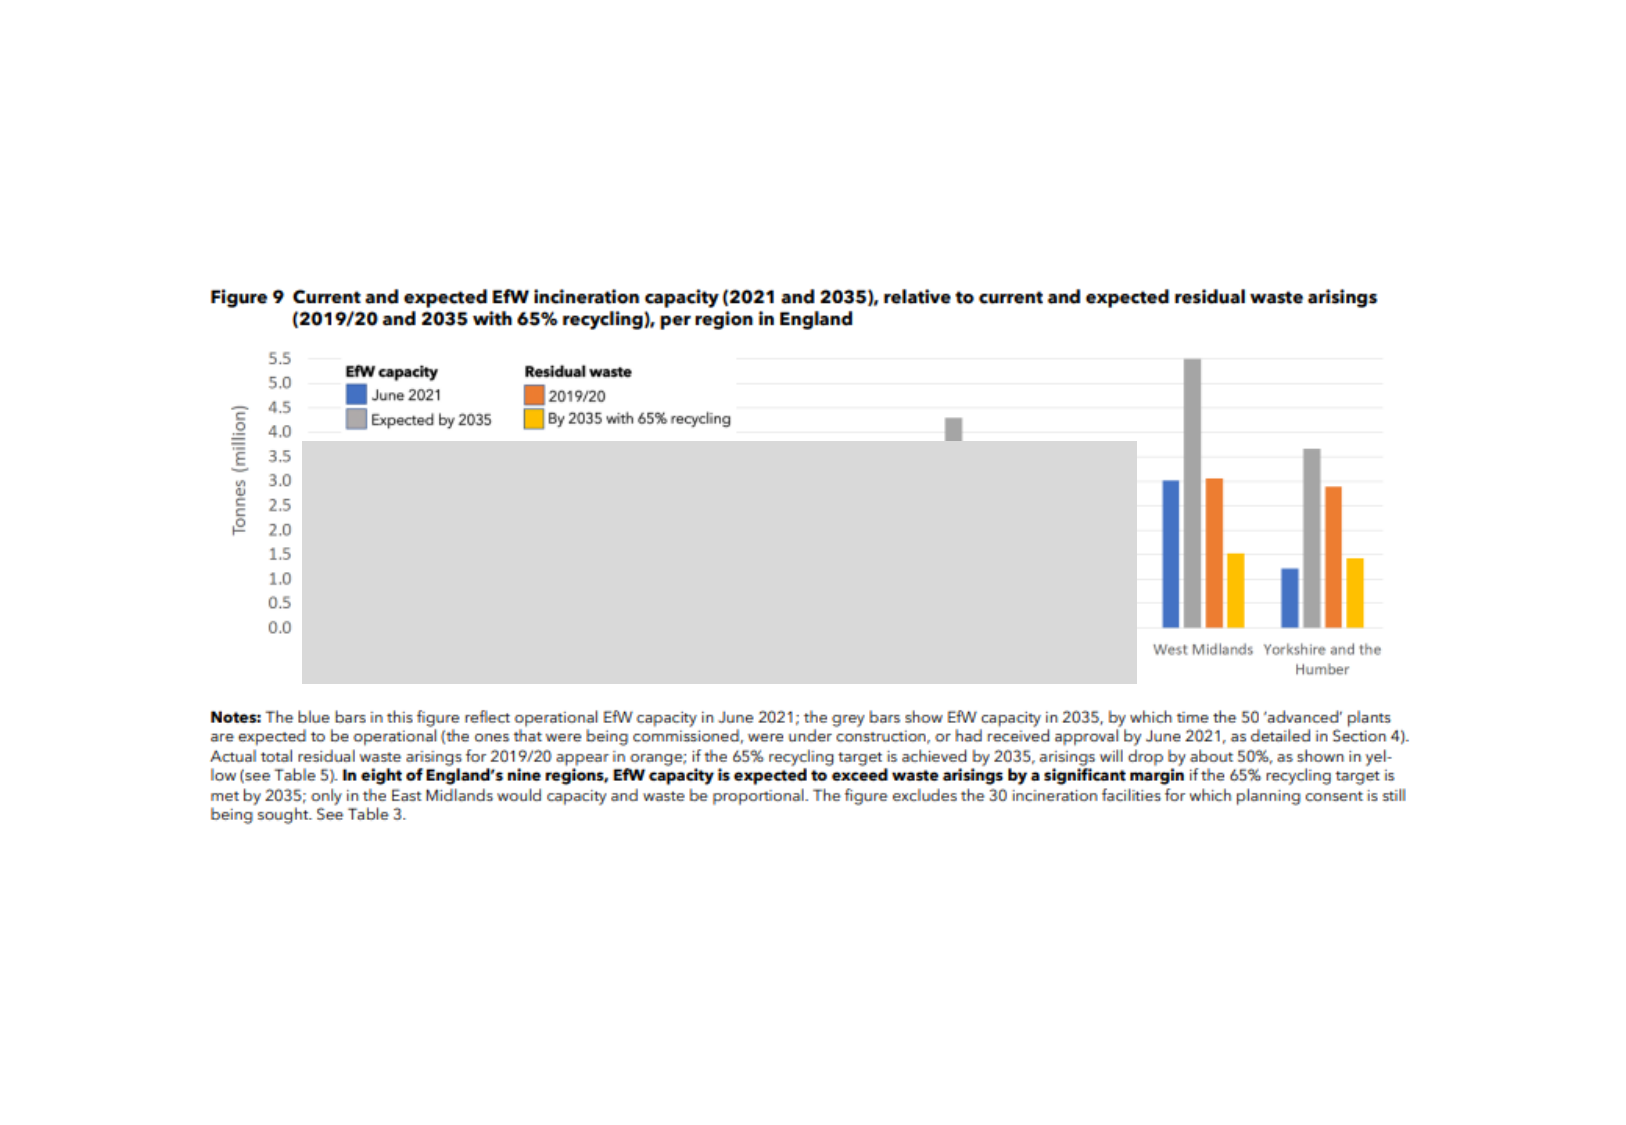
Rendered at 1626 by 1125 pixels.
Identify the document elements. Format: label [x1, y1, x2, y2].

text_box [302, 441, 1137, 684]
picture [158, 269, 1467, 856]
